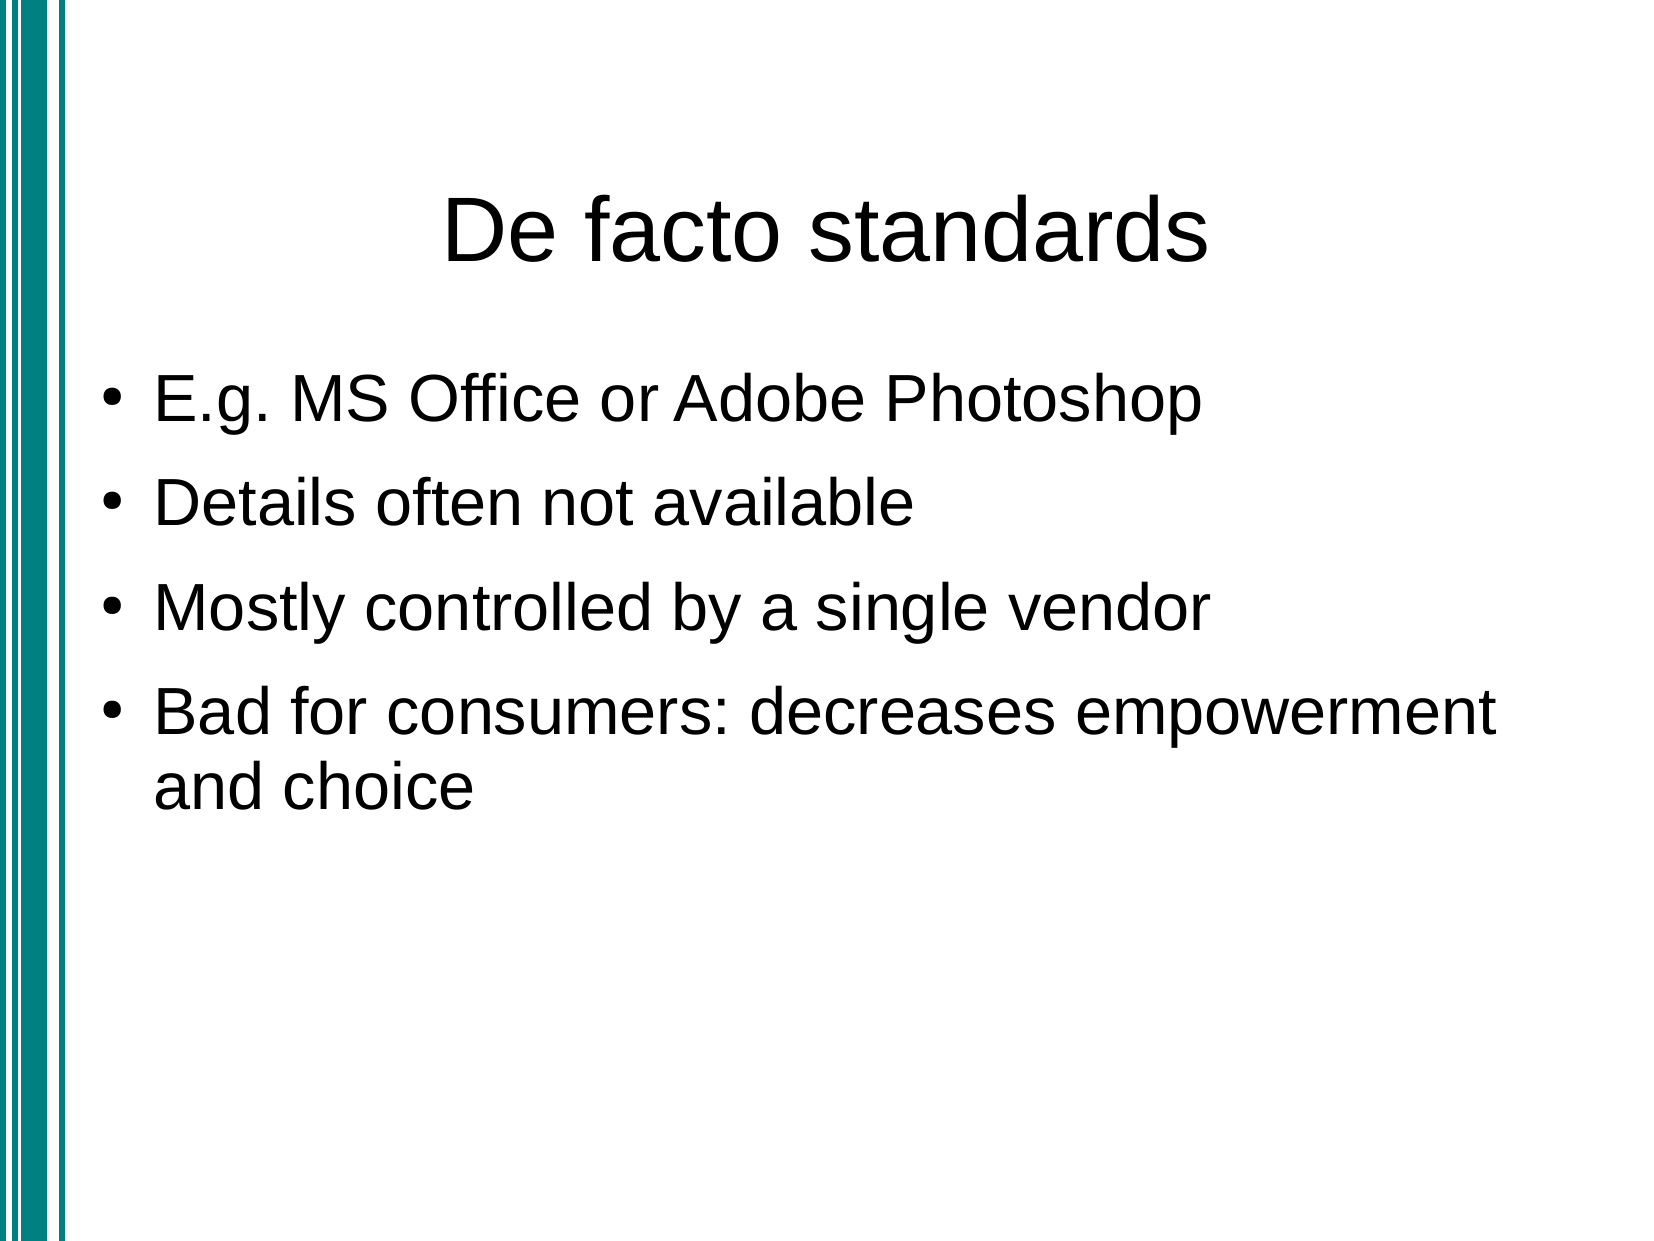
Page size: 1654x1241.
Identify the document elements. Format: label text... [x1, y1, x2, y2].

list E.g. MS Office or Adobe Photoshop Details often not available Mostly controlled by a single vendor Bad for consumers: decreases empowerment and choice [82, 361, 1538, 1081]
title De facto standards [82, 126, 1571, 334]
